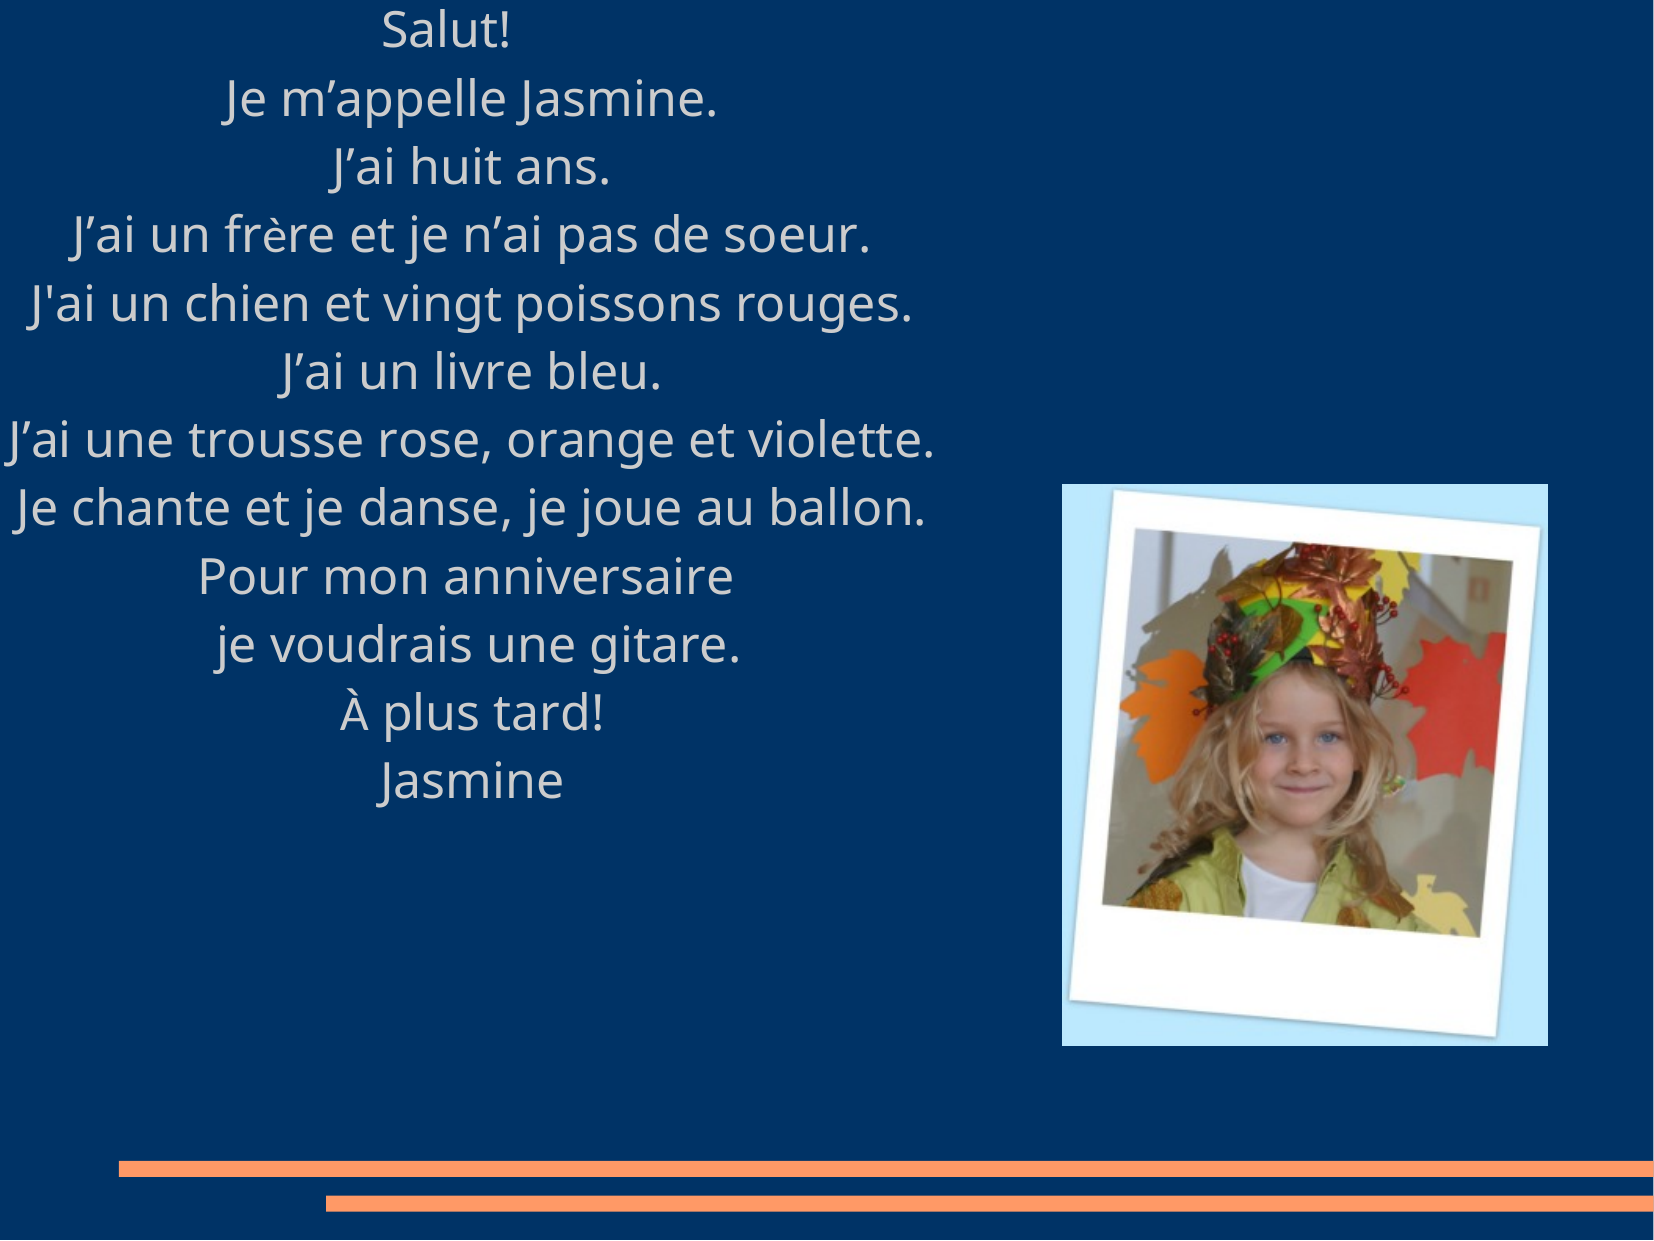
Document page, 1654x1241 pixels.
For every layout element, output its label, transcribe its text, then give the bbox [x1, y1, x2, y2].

picture [1062, 484, 1548, 1046]
subtitle Salut! Je m’appelle Jasmine. J’ai huit ans. J’ai un frère et je n’ai pas de soeur. J'ai un chien et vingt poissons rouges. J’ai un livre bleu. J’ai une trousse rose, orange et violette. Je chante et je danse, je joue au ballon. Pour mon anniversaire je voudrais une gitare. À plus tard! Jasmine [0, 49, 957, 968]
